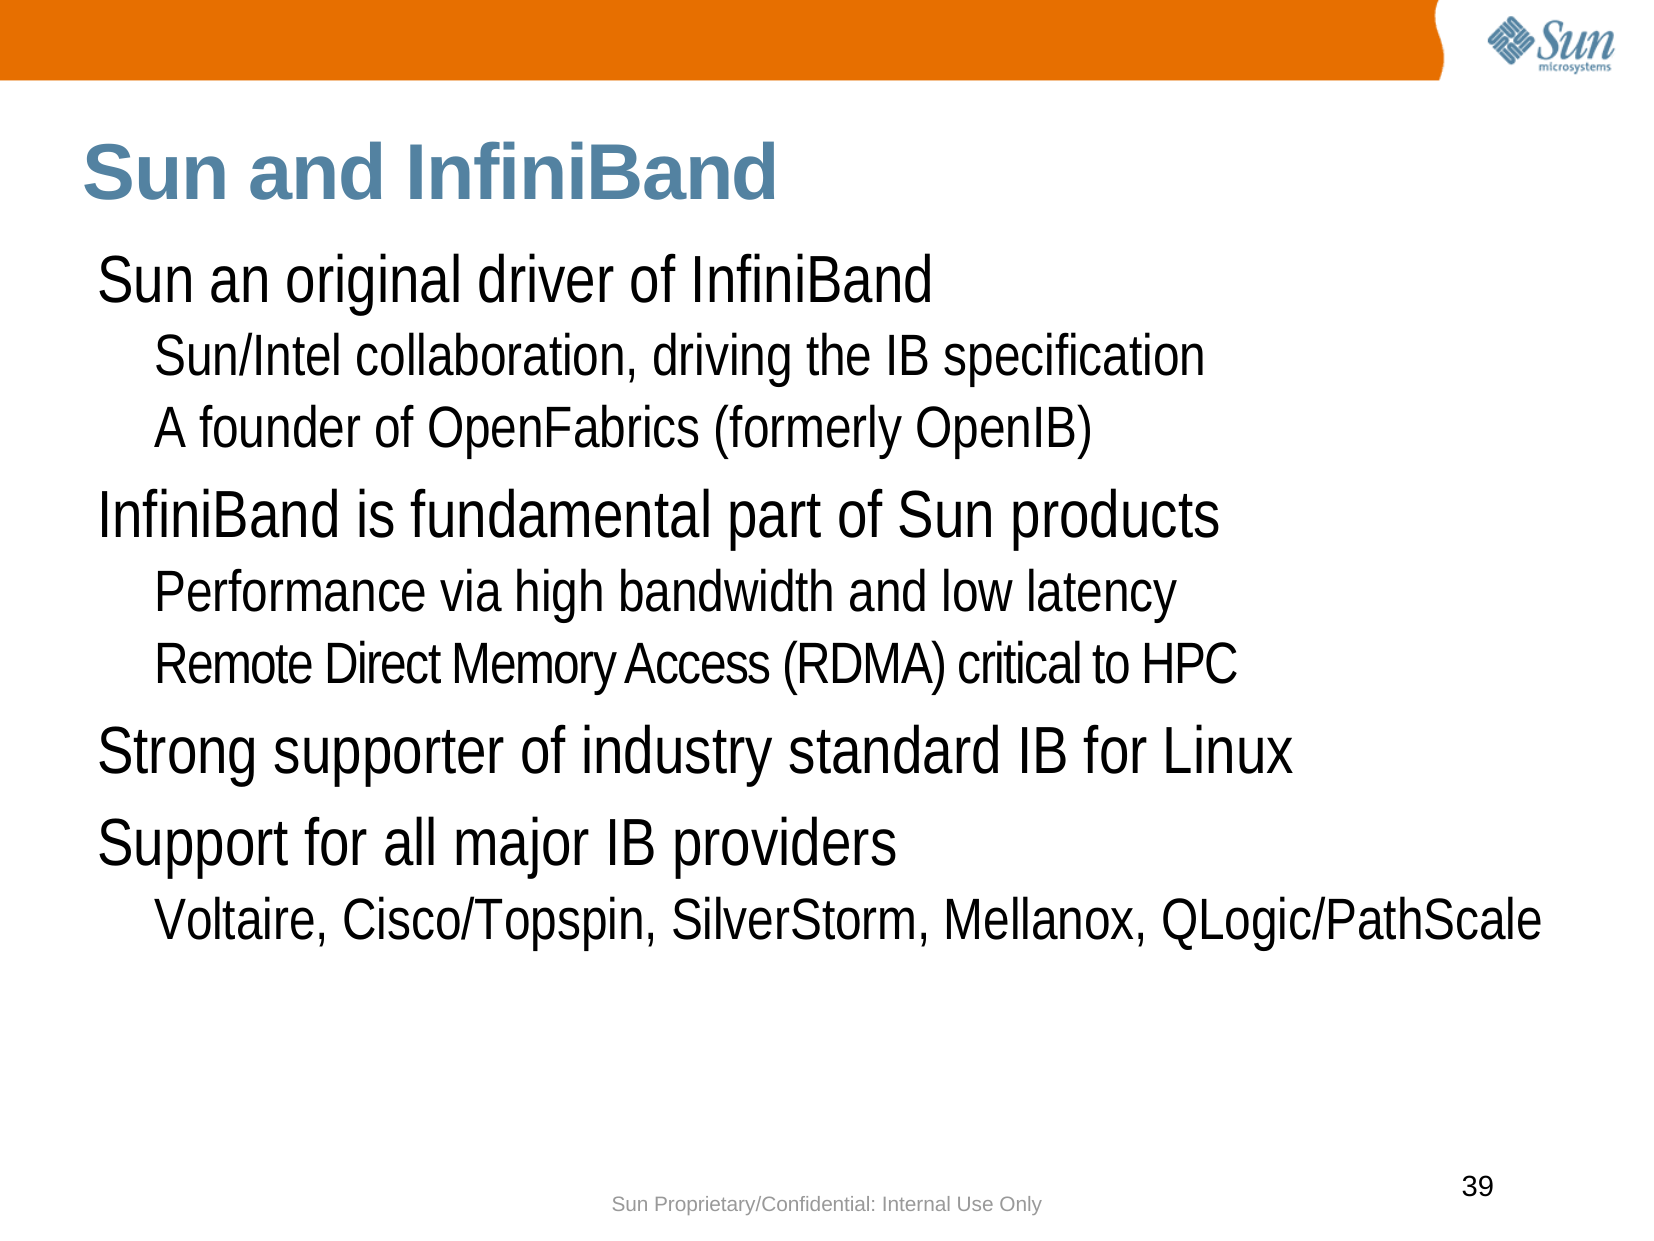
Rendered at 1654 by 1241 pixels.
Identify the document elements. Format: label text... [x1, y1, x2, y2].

title Sun and InfiniBand [82, 135, 1585, 251]
list Sun an original driver of InfiniBand Sun/Intel collaboration, driving the IB specification A founder of OpenFabrics (formerly OpenIB) InfiniBand is fundamental part of Sun products Performance via high bandwidth and low latency Remote Direct Memory Access (RDMA) critical to HPC Strong supporter of industry standard IB for Linux Support for all major IB providers Voltaire, Cisco/Topspin, SilverStorm, Mellanox, QLogic/PathScale [77, 250, 1552, 1090]
picture [0, 0, 1654, 83]
